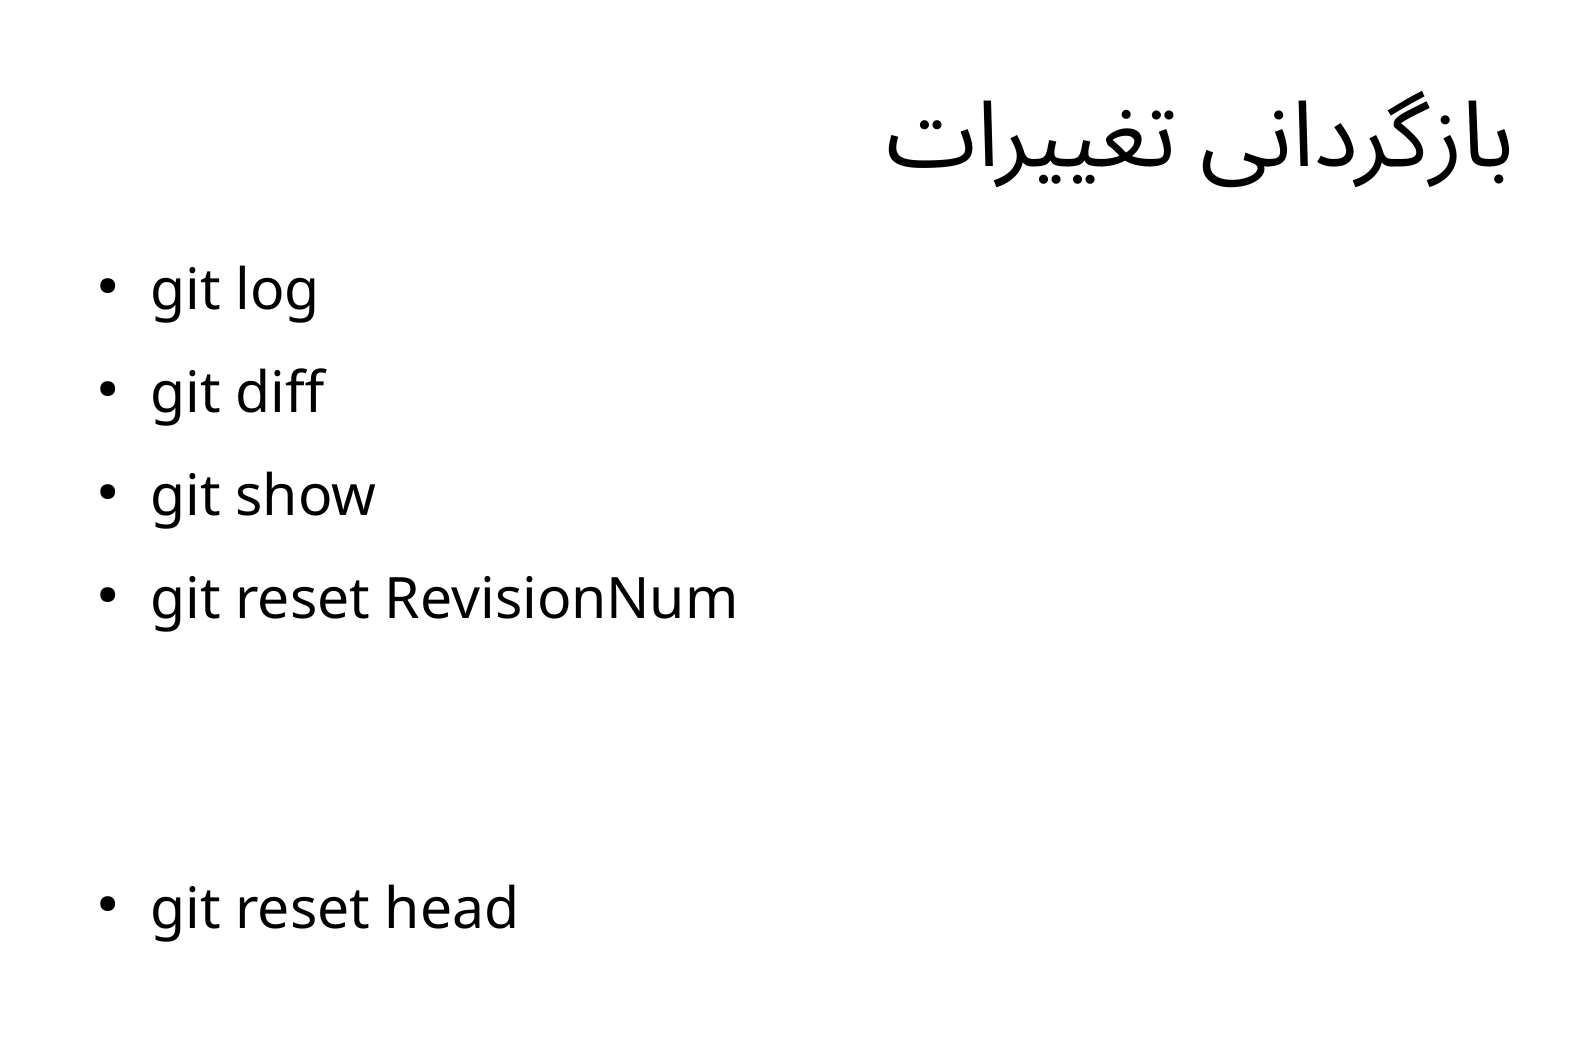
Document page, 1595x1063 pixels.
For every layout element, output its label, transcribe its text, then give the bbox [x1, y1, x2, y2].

title بازگردانی تغییرات [79, 42, 1515, 220]
list git log git diff git show git reset RevisionNum git reset head [79, 248, 1515, 951]
